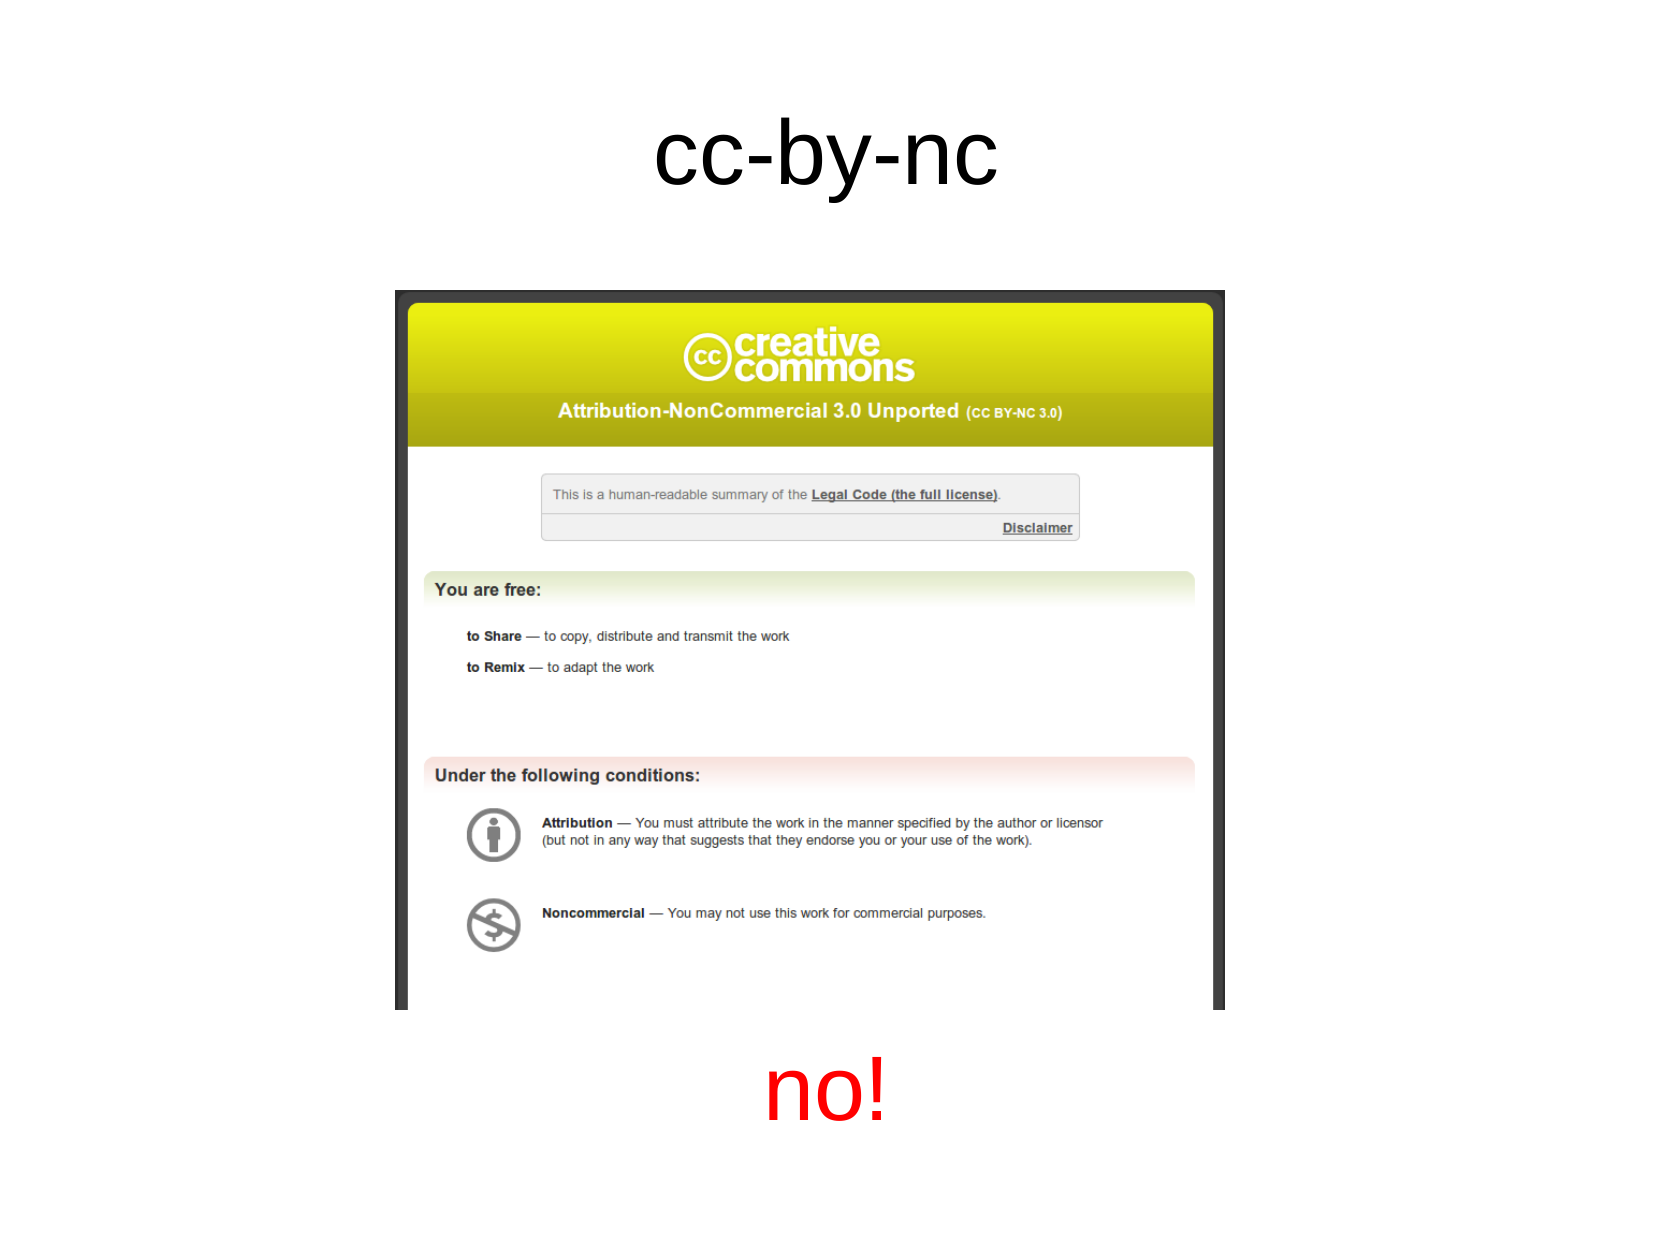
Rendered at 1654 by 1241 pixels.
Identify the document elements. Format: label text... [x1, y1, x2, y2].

picture [395, 290, 1225, 1010]
text_box no! [745, 1037, 908, 1141]
title cc-by-nc [82, 49, 1571, 257]
